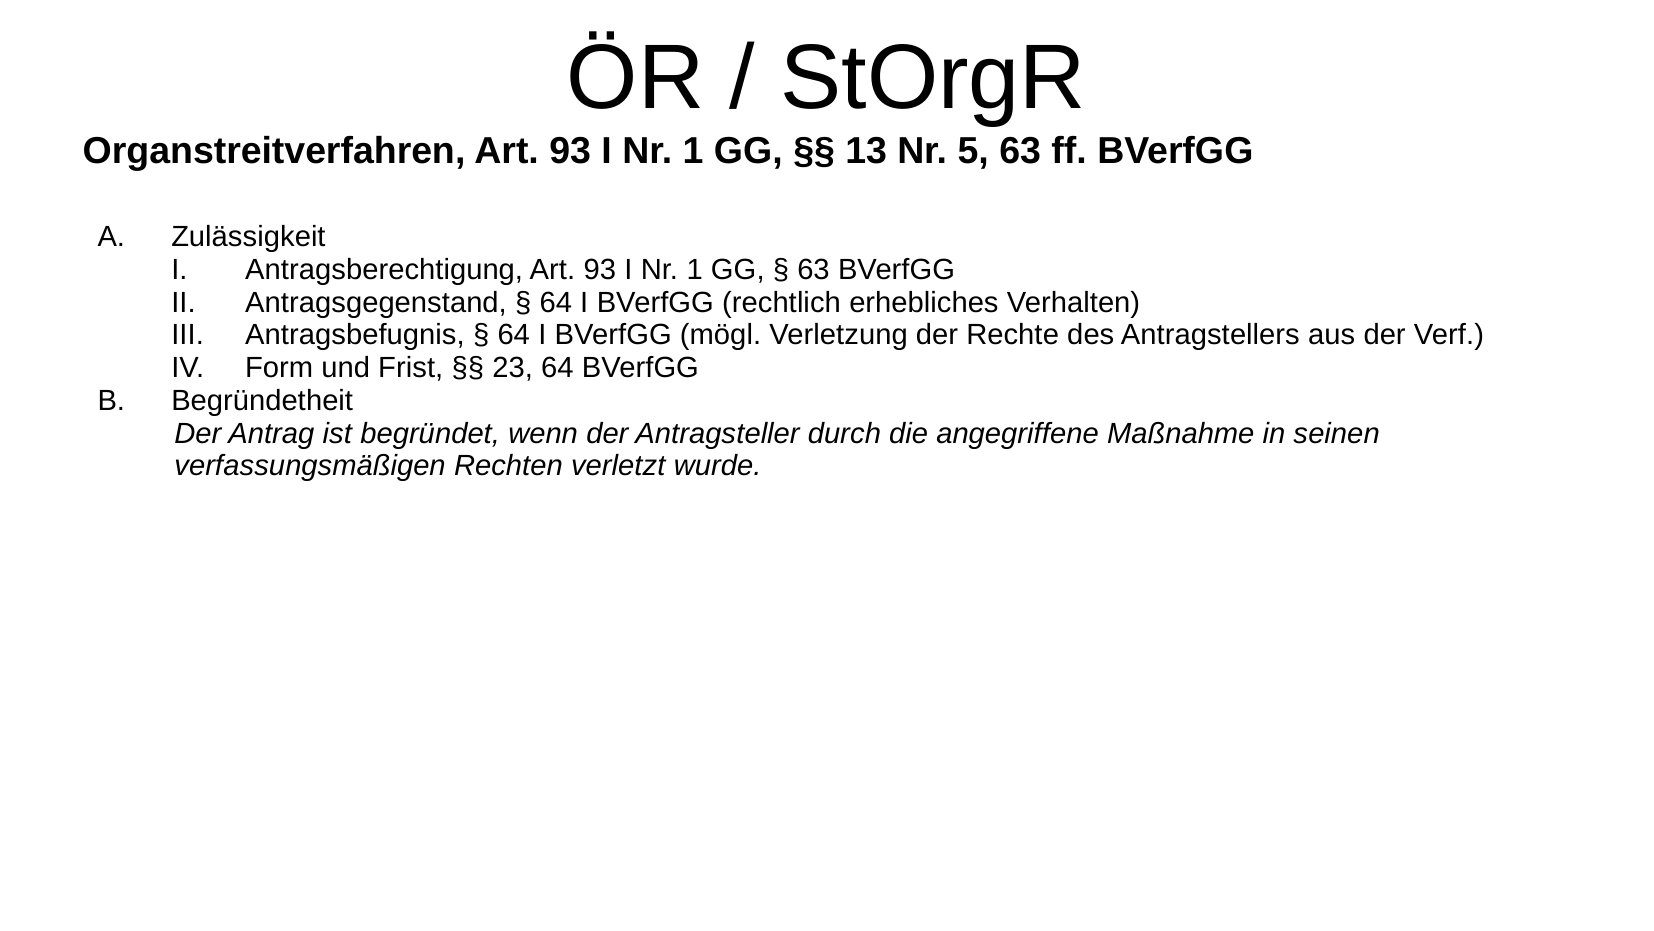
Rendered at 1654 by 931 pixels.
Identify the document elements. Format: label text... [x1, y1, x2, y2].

title ÖR / StOrgR [82, 23, 1571, 129]
list Organstreitverfahren, Art. 93 I Nr. 1 GG, §§ 13 Nr. 5, 63 ff. BVerfGG [82, 129, 1571, 212]
text_box A. Zulässigkeit I. Antragsberechtigung, Art. 93 I Nr. 1 GG, § 63 BVerfGG II. Antragsgegenstand, § 64 I BVerfGG (rechtlich erhebliches Verhalten) III. Antragsbefugnis, § 64 I BVerfGG (mögl. Verletzung der Rechte des Antragstellers aus der Verf.) IV. Form und Frist, §§ 23, 64 BVerfGG B. Begründetheit Der Antrag ist begründet, wenn der Antragsteller durch die angegriffene Maßnahme in seinen verfassungsmäßigen Rechten verletzt wurde. [82, 212, 1571, 839]
